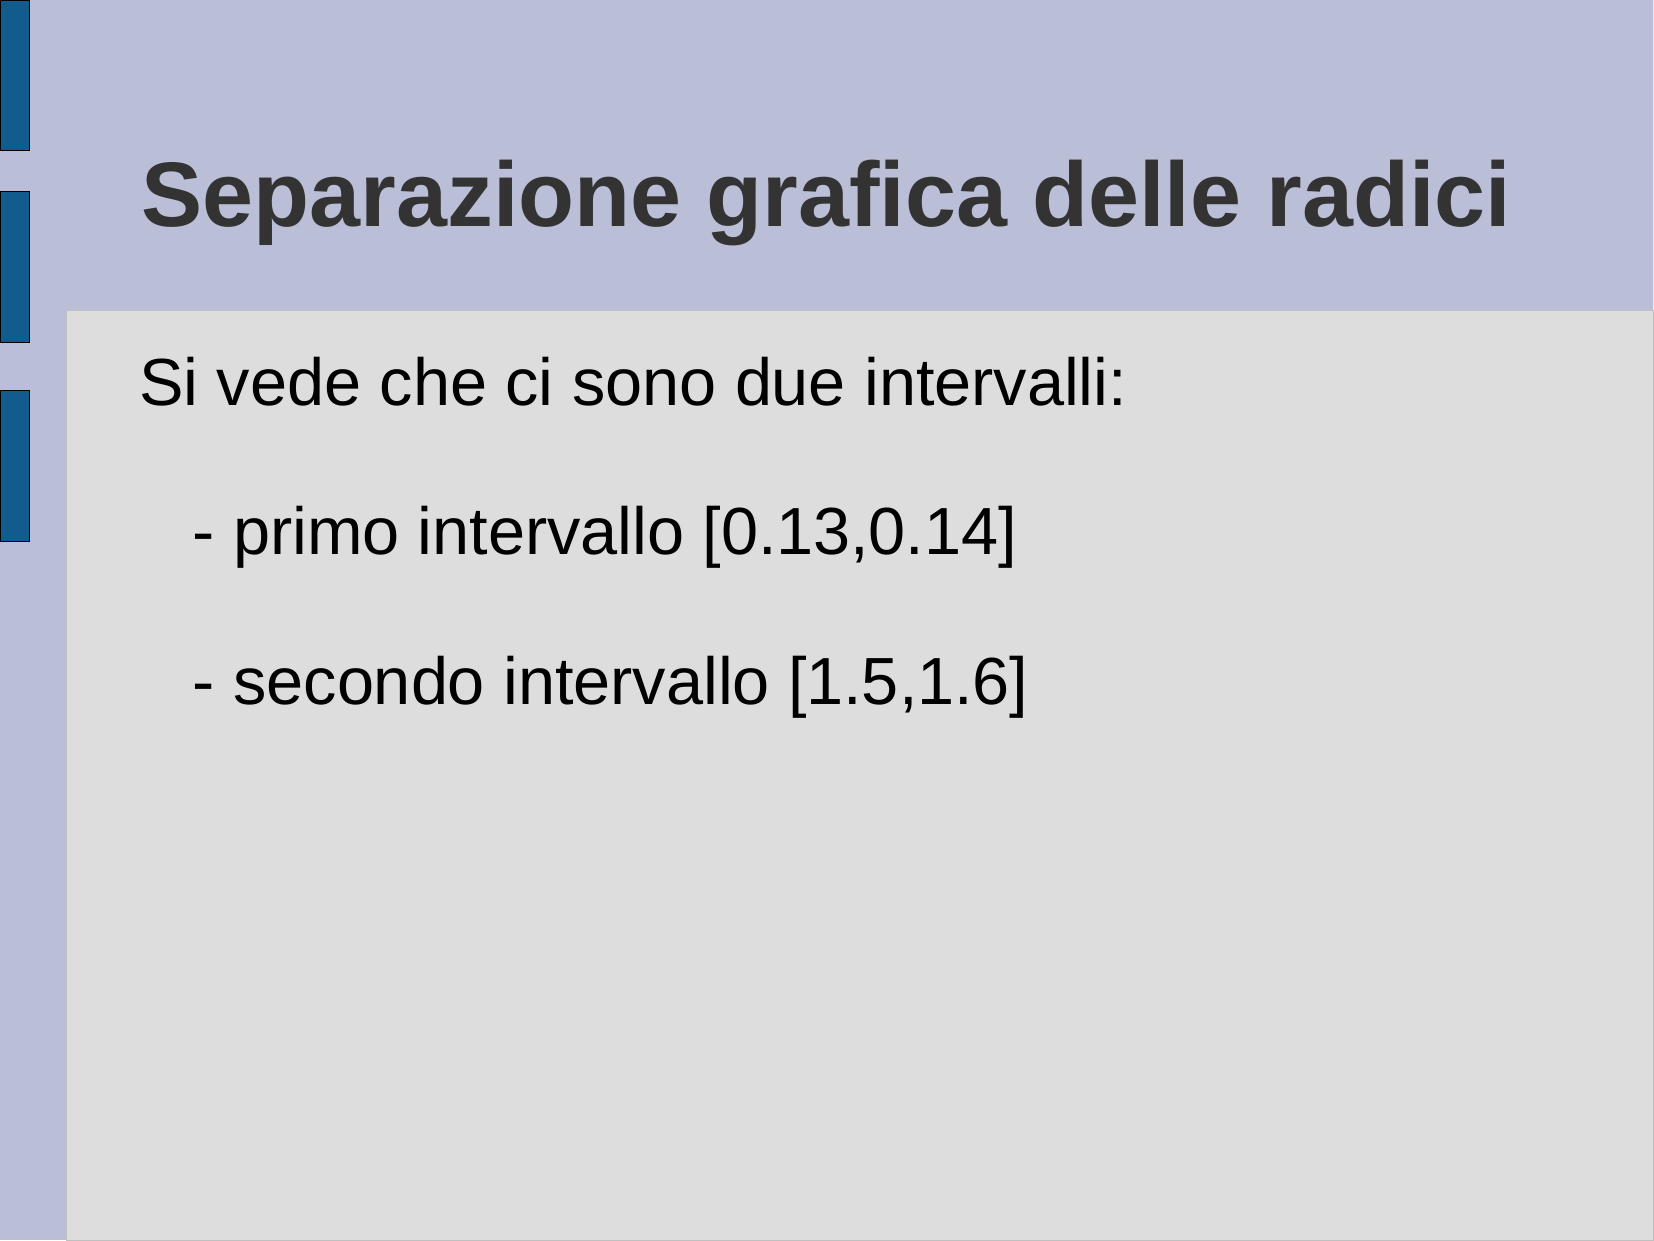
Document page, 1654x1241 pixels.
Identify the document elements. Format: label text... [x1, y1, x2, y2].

list Si vede che ci sono due intervalli: - primo intervallo [0.13,0.14] - secondo intervallo [1.5,1.6] [121, 344, 1534, 1112]
title Separazione grafica delle radici [121, 91, 1534, 299]
